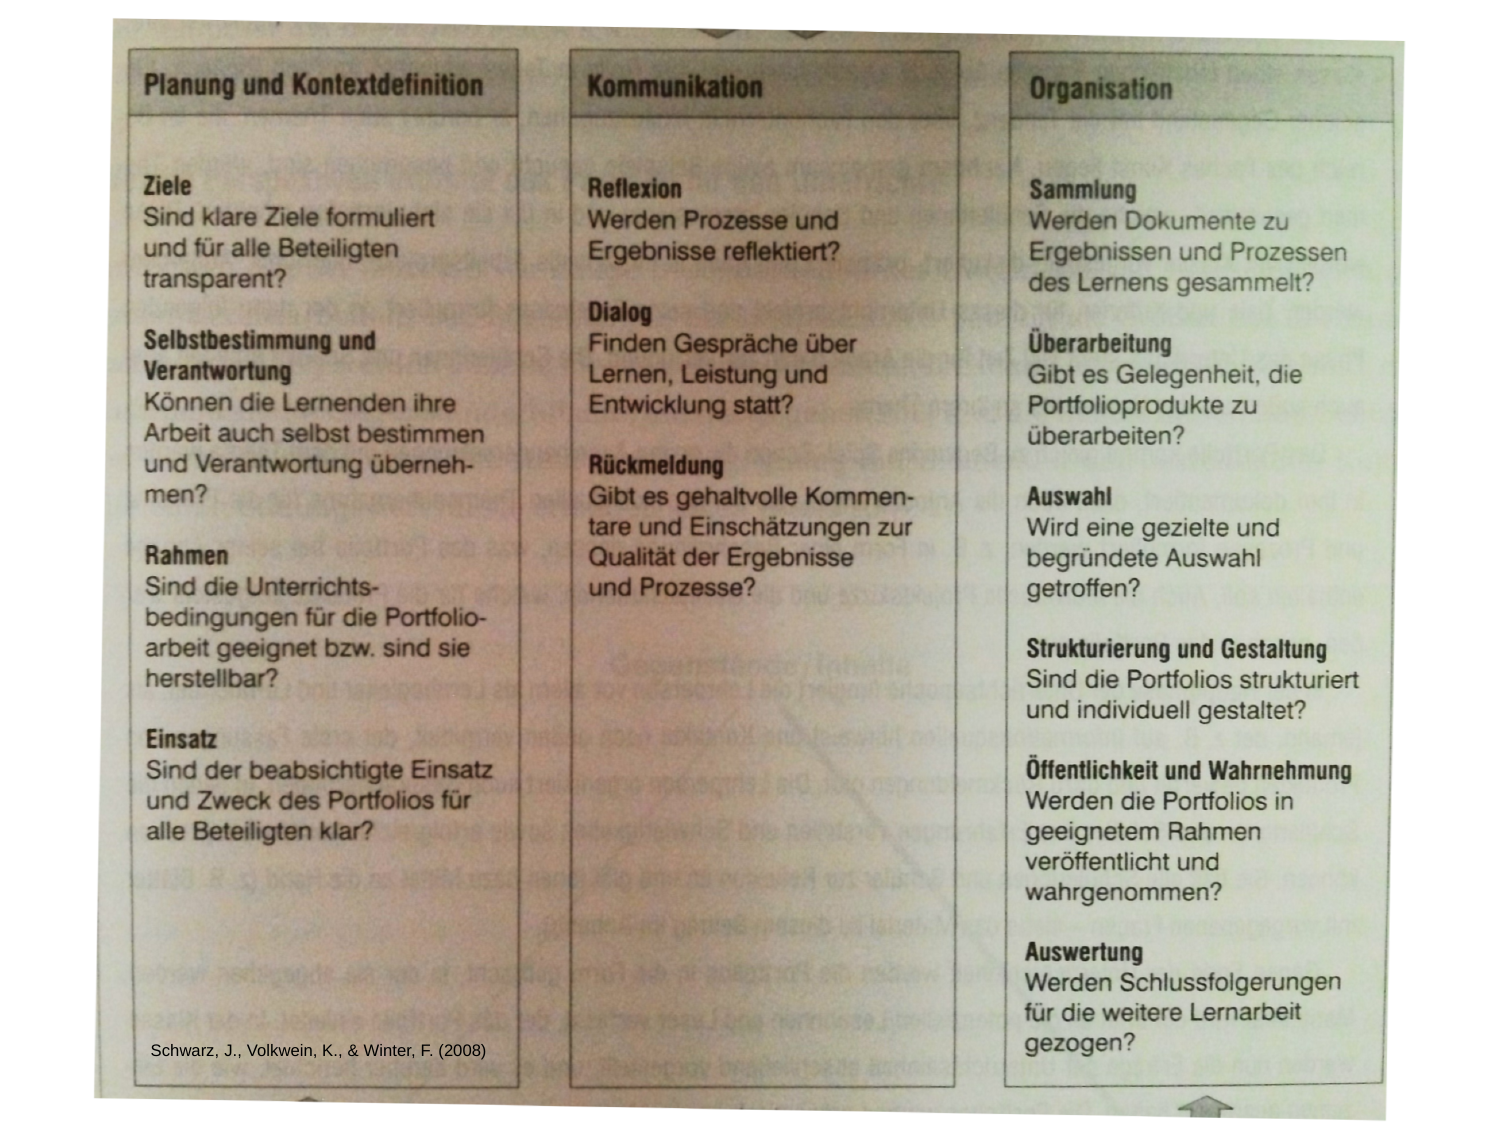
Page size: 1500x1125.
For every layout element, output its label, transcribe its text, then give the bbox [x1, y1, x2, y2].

picture [84, 5, 1416, 1125]
text_box Schwarz, J., Volkwein, K., & Winter, F. (2008) [135, 1033, 544, 1075]
